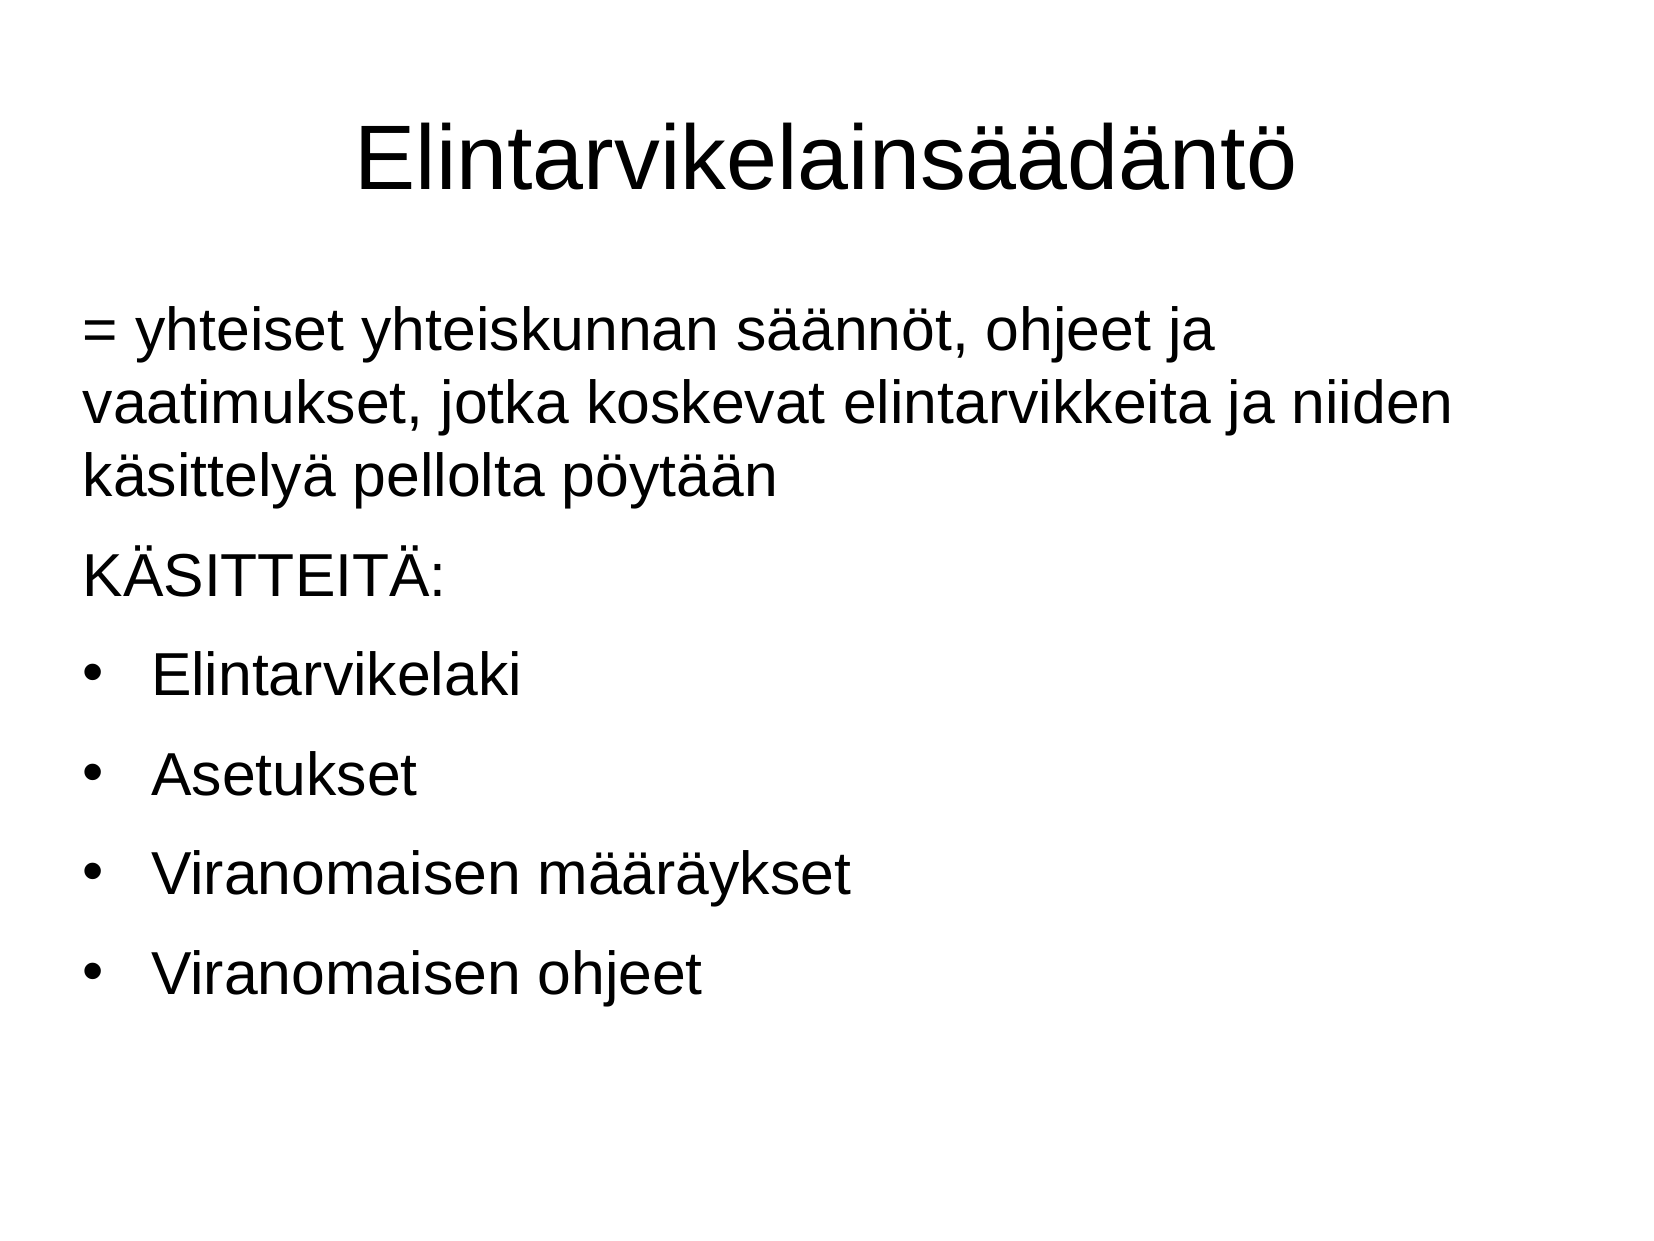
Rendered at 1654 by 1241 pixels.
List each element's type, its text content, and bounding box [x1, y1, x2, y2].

list = yhteiset yhteiskunnan säännöt, ohjeet ja vaatimukset, jotka koskevat elintarvikkeita ja niiden käsittelyä pellolta pöytään KÄSITTEITÄ: Elintarvikelaki Asetukset Viranomaisen määräykset Viranomaisen ohjeet [82, 290, 1571, 1010]
title Elintarvikelainsäädäntö [82, 49, 1571, 257]
